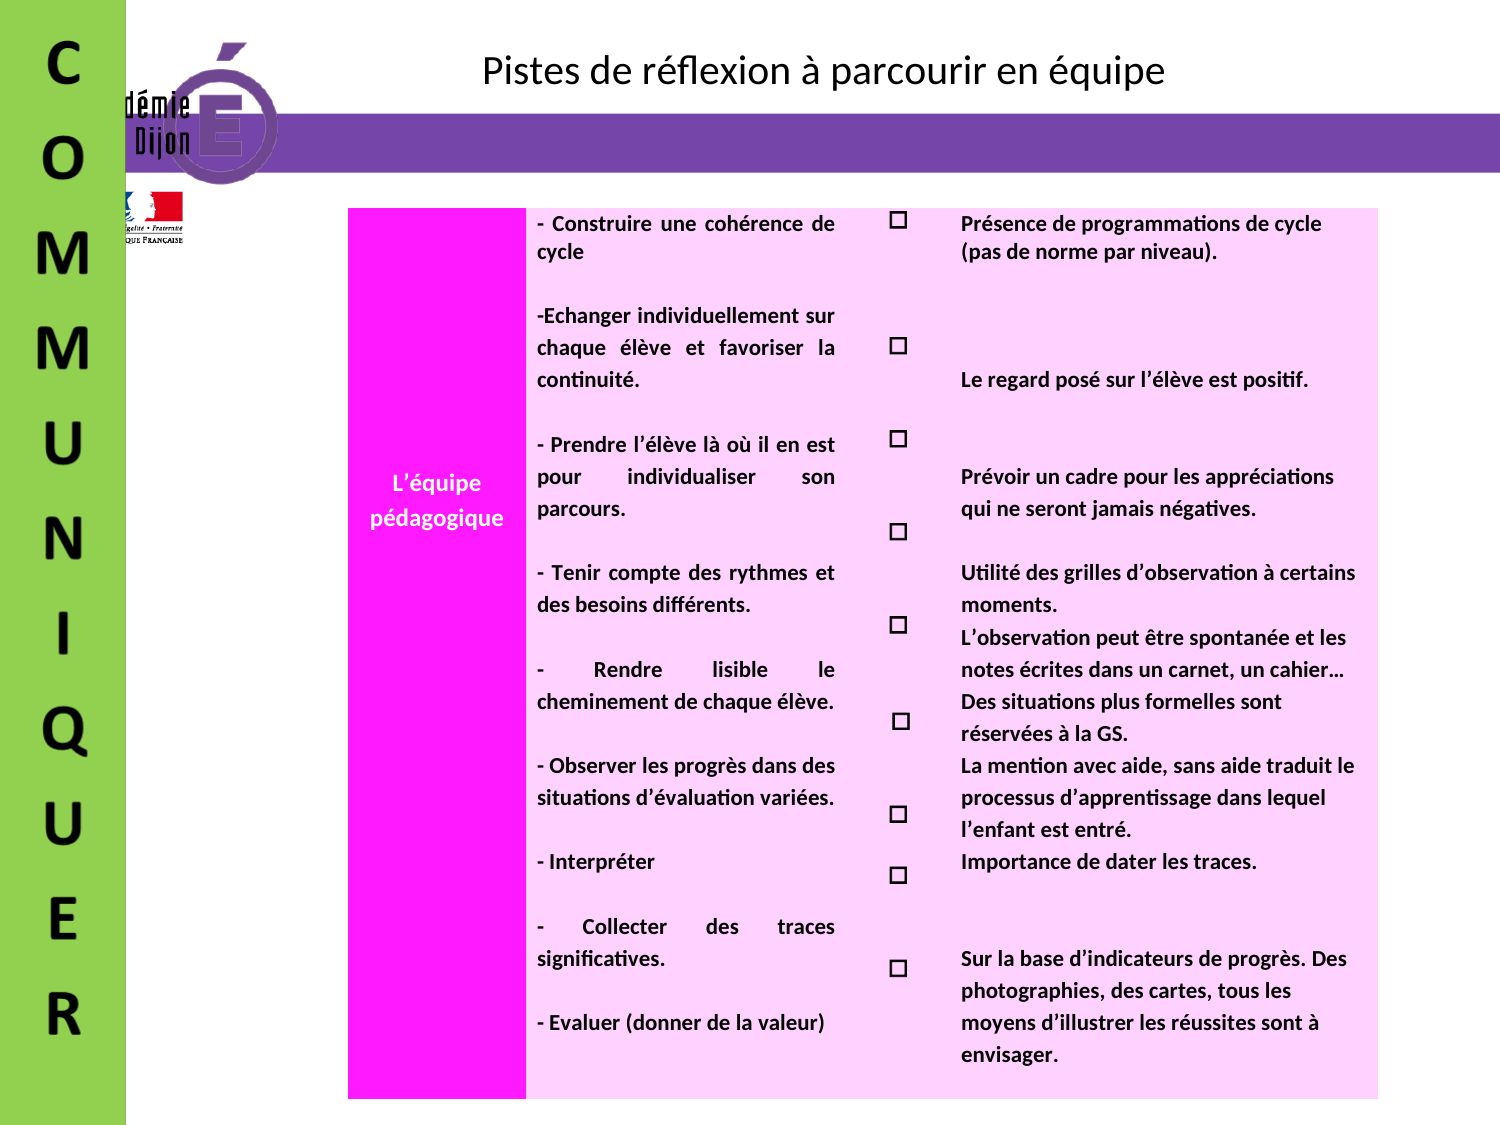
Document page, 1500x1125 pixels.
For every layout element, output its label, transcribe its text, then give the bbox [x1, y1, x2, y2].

table_header          [847, 208, 950, 1099]
table_header Présence de programmations de cycle (pas de norme par niveau). Le regard posé sur l’élève est positif. Prévoir un cadre pour les appréciations qui ne seront jamais négatives. Utilité des grilles d’observation à certains moments. L’observation peut être spontanée et les notes écrites dans un carnet, un cahier… Des situations plus formelles sont réservées à la GS. La mention avec aide, sans aide traduit le processus d’apprentissage dans lequel l’enfant est entré. Importance de dater les traces. Sur la base d’indicateurs de progrès. Des photographies, des cartes, tous les moyens d’illustrer les réussites sont à envisager. [950, 208, 1378, 1099]
table_header L’équipe pédagogique [348, 208, 526, 1099]
text_box Pistes de réflexion à parcourir en équipe [210, 0, 1421, 1055]
picture [0, 0, 210, 1125]
table_header - Construire une cohérence de cycle -Echanger individuellement sur chaque élève et favoriser la continuité. - Prendre l’élève là où il en est pour individualiser son parcours. - Tenir compte des rythmes et des besoins différents. - Rendre lisible le cheminement de chaque élève. - Observer les progrès dans des situations d’évaluation variées. - Interpréter - Collecter des traces significatives. - Evaluer (donner de la valeur) [526, 208, 847, 1099]
